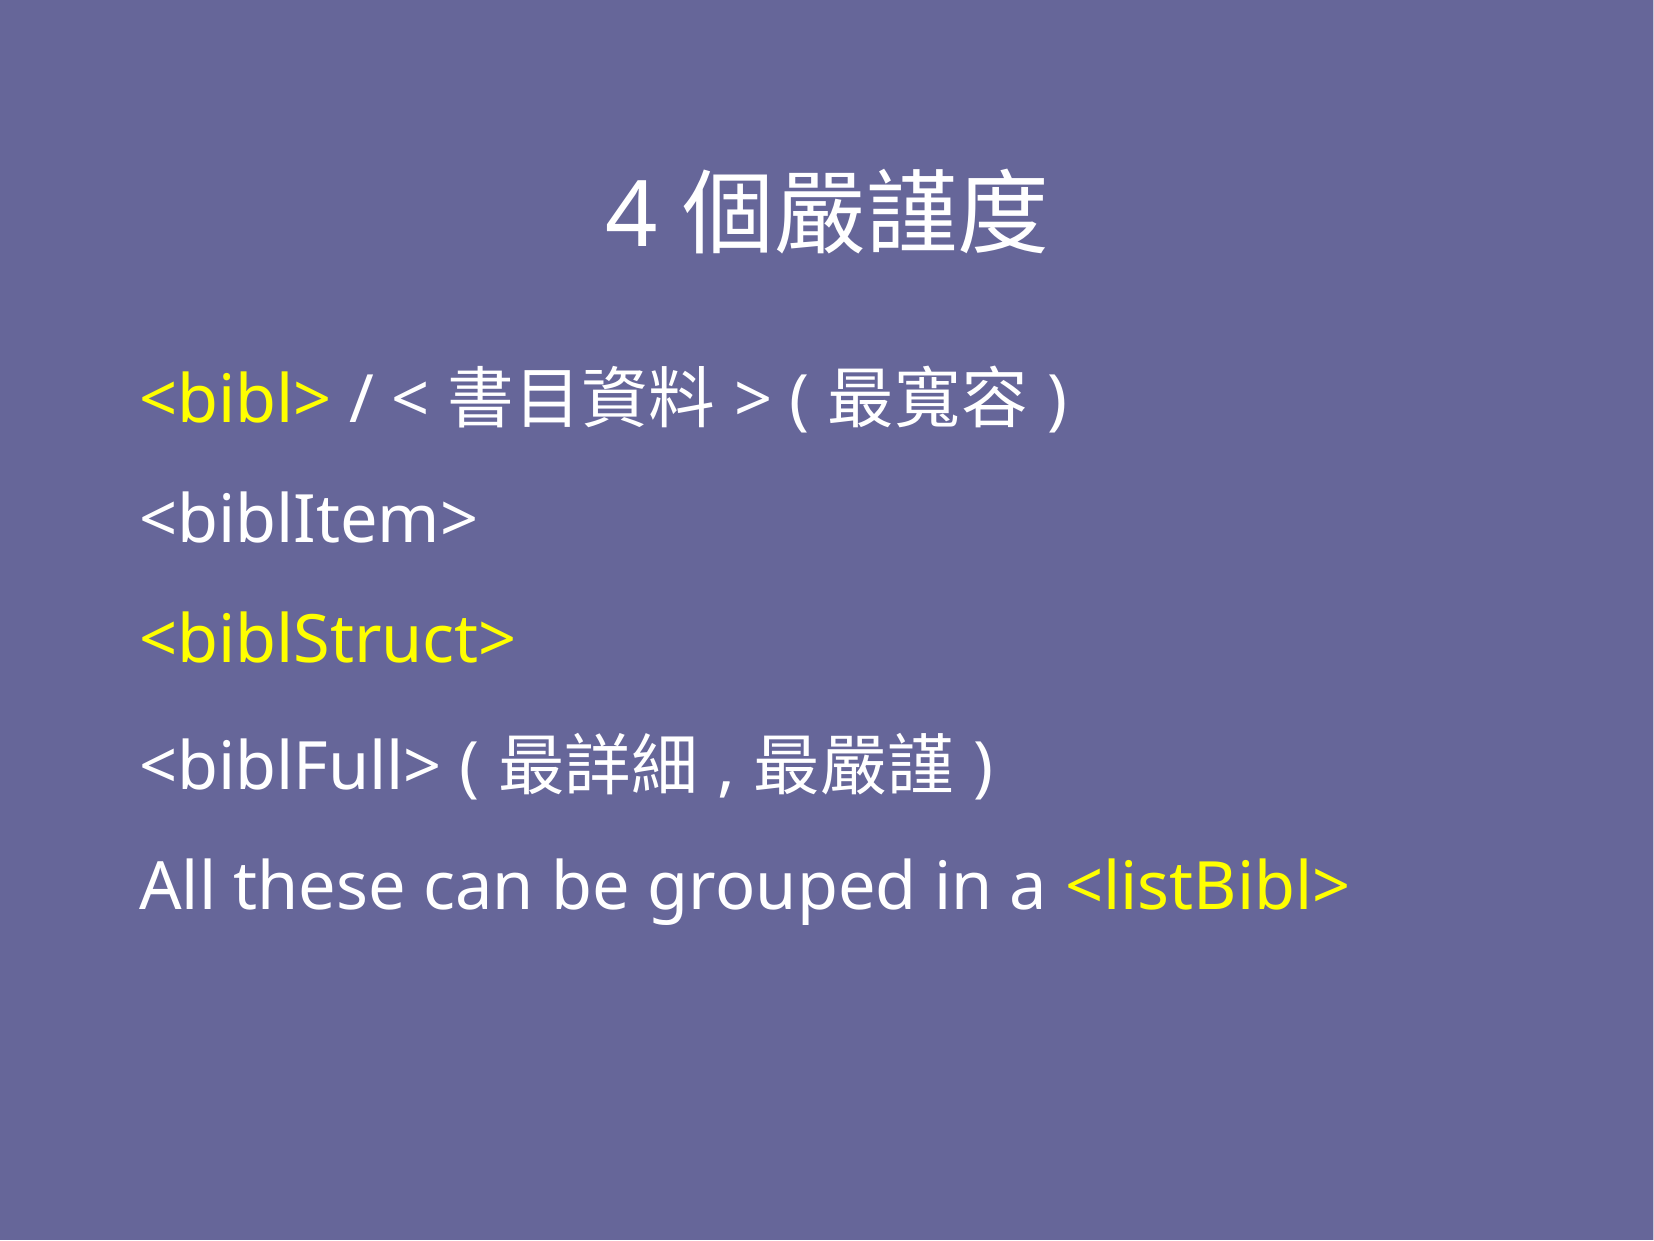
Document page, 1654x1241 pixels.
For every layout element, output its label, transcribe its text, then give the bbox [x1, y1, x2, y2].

list <bibl> / <書目資料> (最寬容) <biblItem> <biblStruct> <biblFull> (最詳細,最嚴謹) All these can be grouped in a <listBibl> [121, 344, 1534, 1112]
title 4個嚴謹度 [121, 102, 1534, 310]
